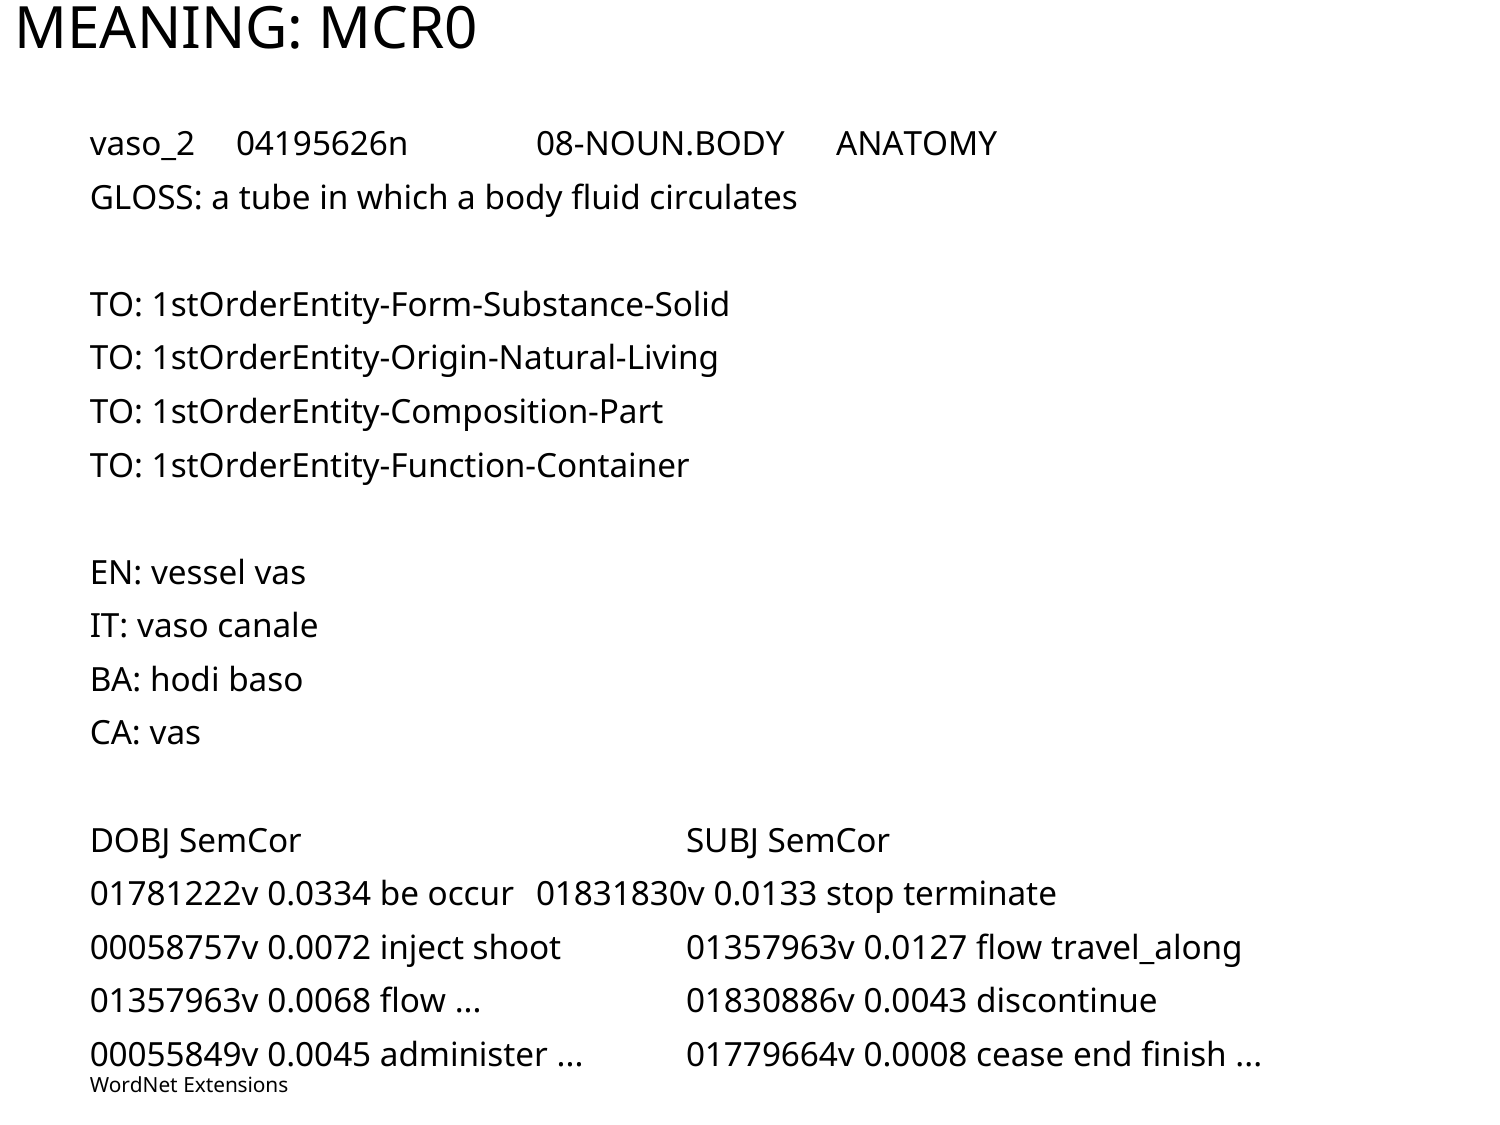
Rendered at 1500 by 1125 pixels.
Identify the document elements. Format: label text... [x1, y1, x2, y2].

title MEANING: MCR0 [0, 0, 1500, 70]
list vaso_2 04195626n 08-NOUN.BODY ANATOMY GLOSS: a tube in which a body fluid circulates TO: 1stOrderEntity-Form-Substance-Solid TO: 1stOrderEntity-Origin-Natural-Living TO: 1stOrderEntity-Composition-Part TO: 1stOrderEntity-Function-Container EN: vessel vas IT: vaso canale BA: hodi baso CA: vas DOBJ SemCor SUBJ SemCor 01781222v 0.0334 be occur 01831830v 0.0133 stop terminate 00058757v 0.0072 inject shoot 01357963v 0.0127 flow travel_along 01357963v 0.0068 flow ... 01830886v 0.0043 discontinue 00055849v 0.0045 administer ... 01779664v 0.0008 cease end finish ... [75, 112, 1438, 1001]
